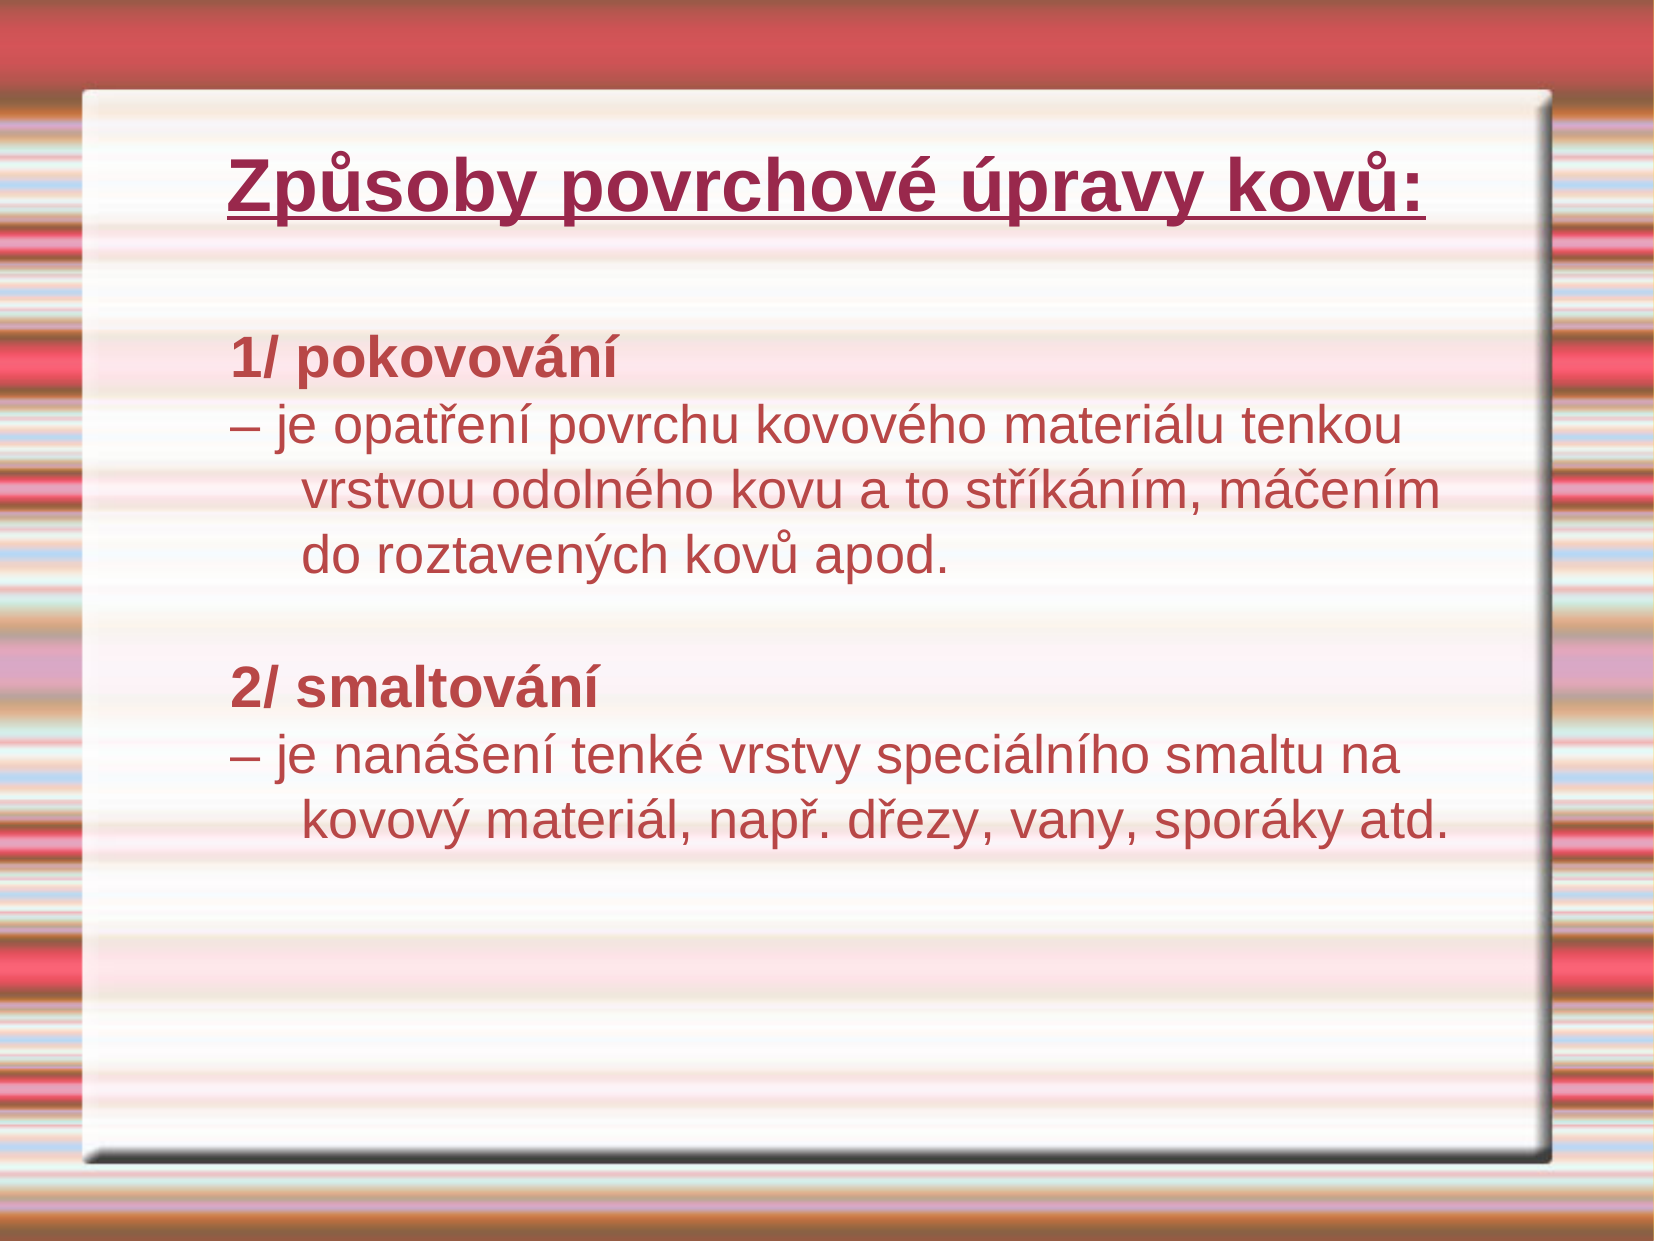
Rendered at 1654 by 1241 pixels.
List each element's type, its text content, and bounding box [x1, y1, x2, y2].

list 1/ pokovování – je opatření povrchu kovového materiálu tenkou vrstvou odolného kovu a to stříkáním, máčením do roztavených kovů apod. 2/ smaltování – je nanášení tenké vrstvy speciálního smaltu na kovový materiál, např. dřezy, vany, sporáky atd. [136, 319, 1518, 968]
title Způsoby povrchové úpravy kovů: [120, 88, 1533, 275]
